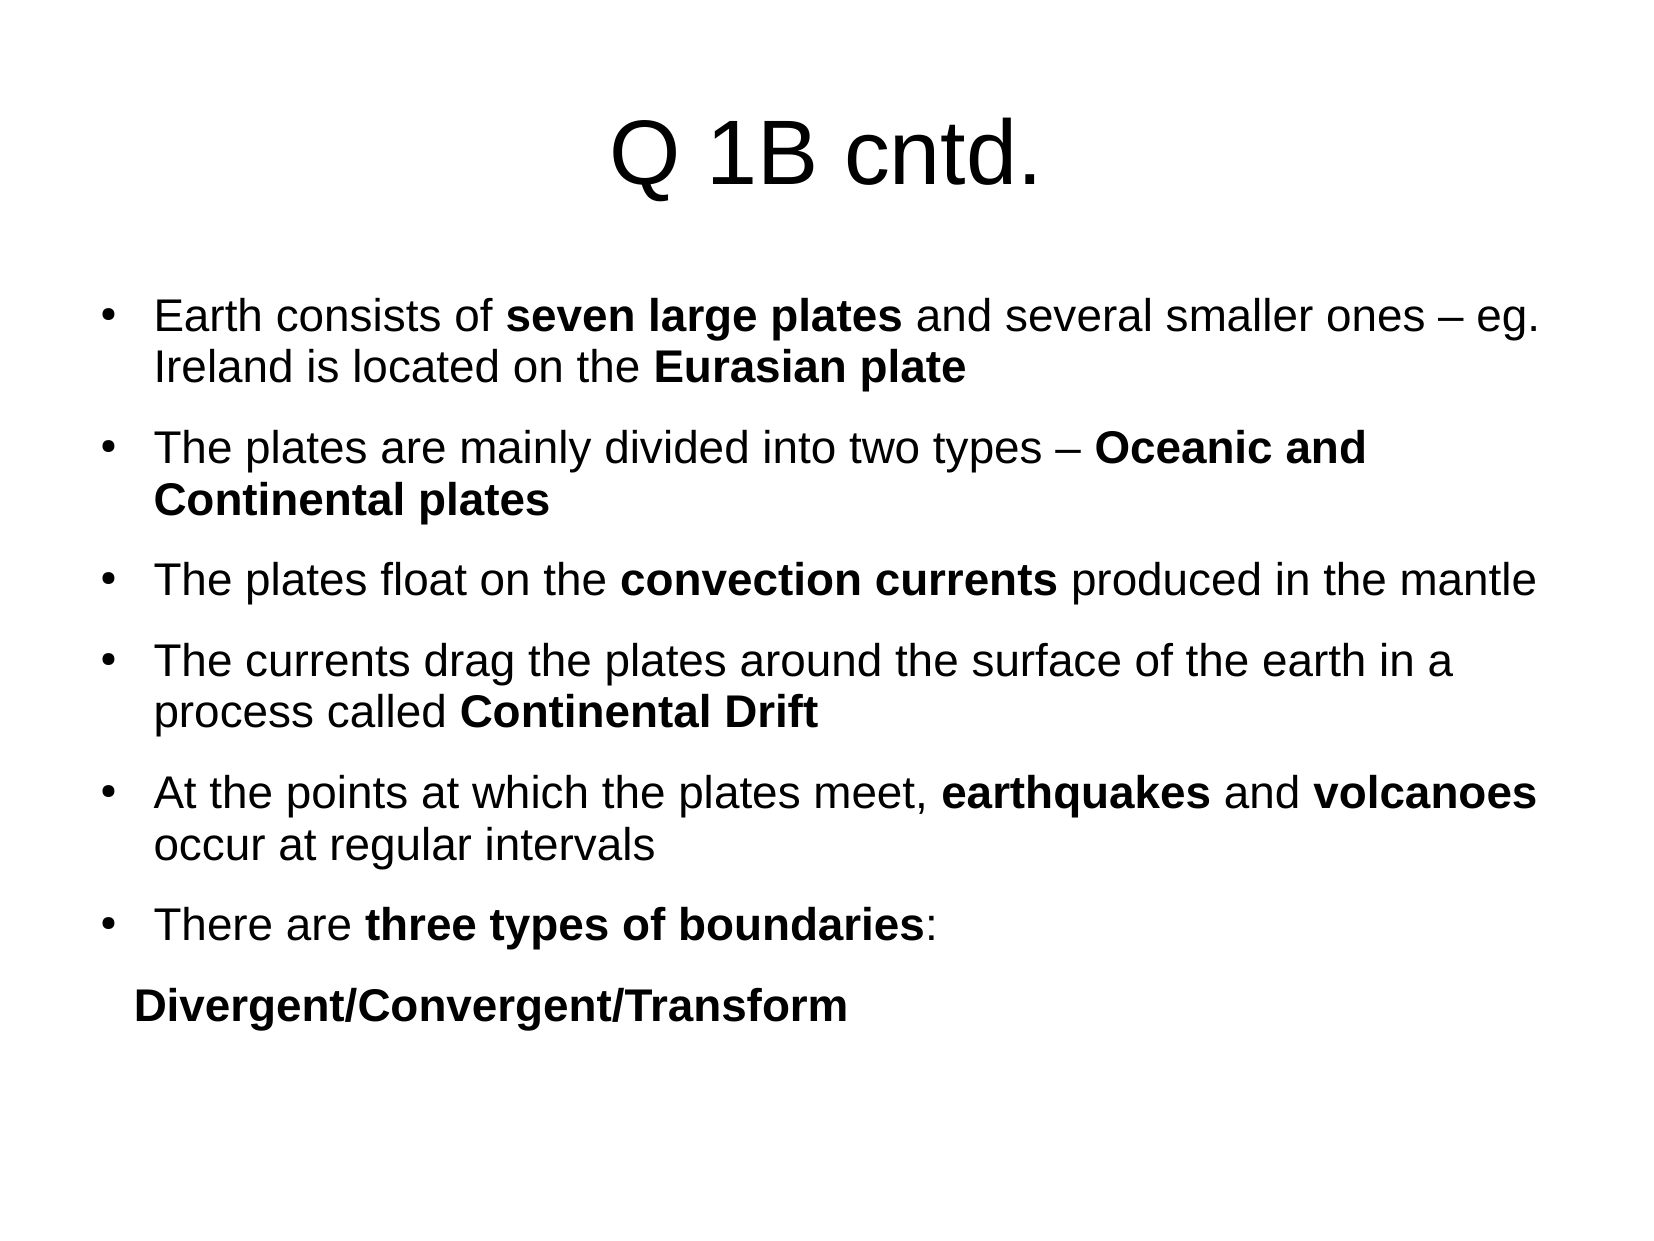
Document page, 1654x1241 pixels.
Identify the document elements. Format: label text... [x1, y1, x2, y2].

list Earth consists of seven large plates and several smaller ones – eg. Ireland is located on the Eurasian plate The plates are mainly divided into two types – Oceanic and Continental plates The plates float on the convection currents produced in the mantle The currents drag the plates around the surface of the earth in a process called Continental Drift At the points at which the plates meet, earthquakes and volcanoes occur at regular intervals There are three types of boundaries: Divergent/Convergent/Transform [82, 290, 1571, 1094]
title Q 1B cntd. [82, 56, 1571, 250]
